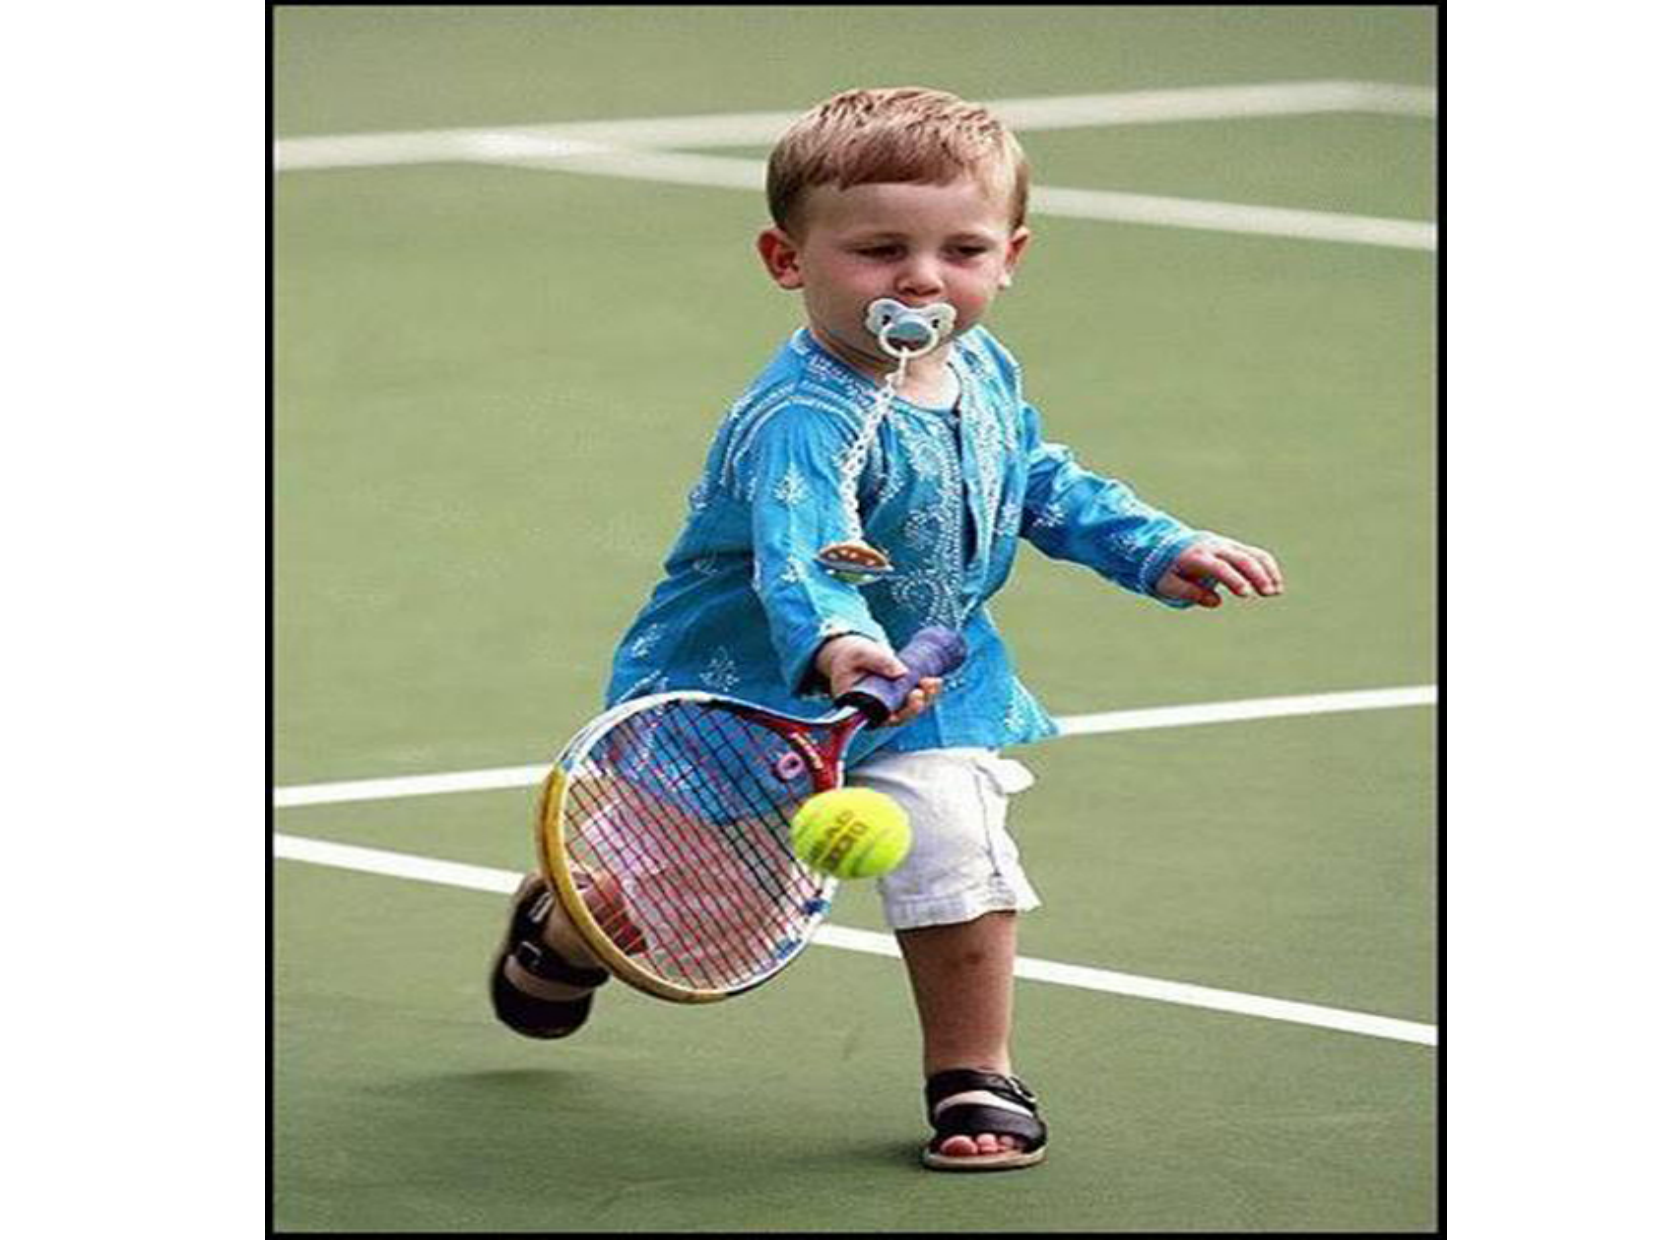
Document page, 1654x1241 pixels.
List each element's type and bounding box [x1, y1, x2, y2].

picture [265, 0, 1447, 1241]
